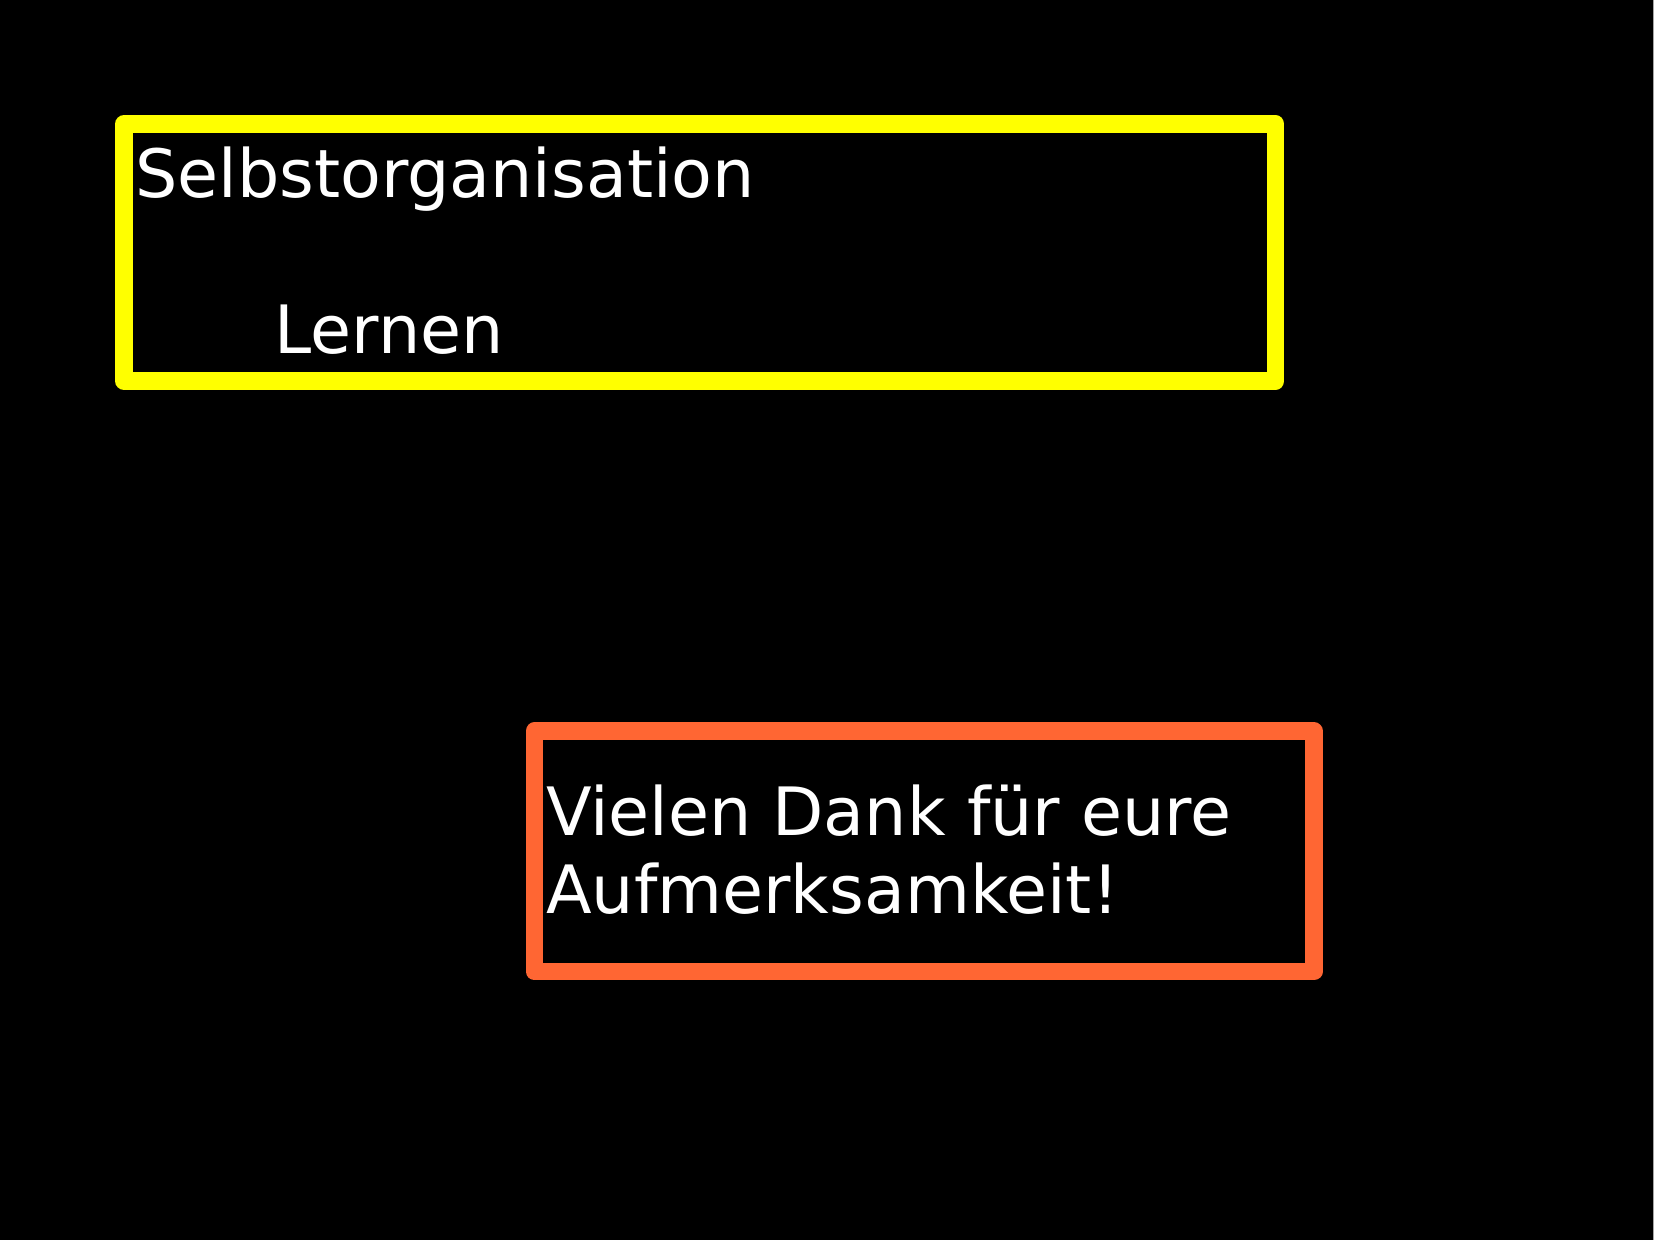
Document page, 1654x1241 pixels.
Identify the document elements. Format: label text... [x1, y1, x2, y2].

text_box Selbstorganisation ist die höchste Stufe der Professionalität des Lernen [124, 124, 1276, 382]
text_box Vielen Dank für eure Aufmerksamkeit! [534, 731, 1314, 972]
